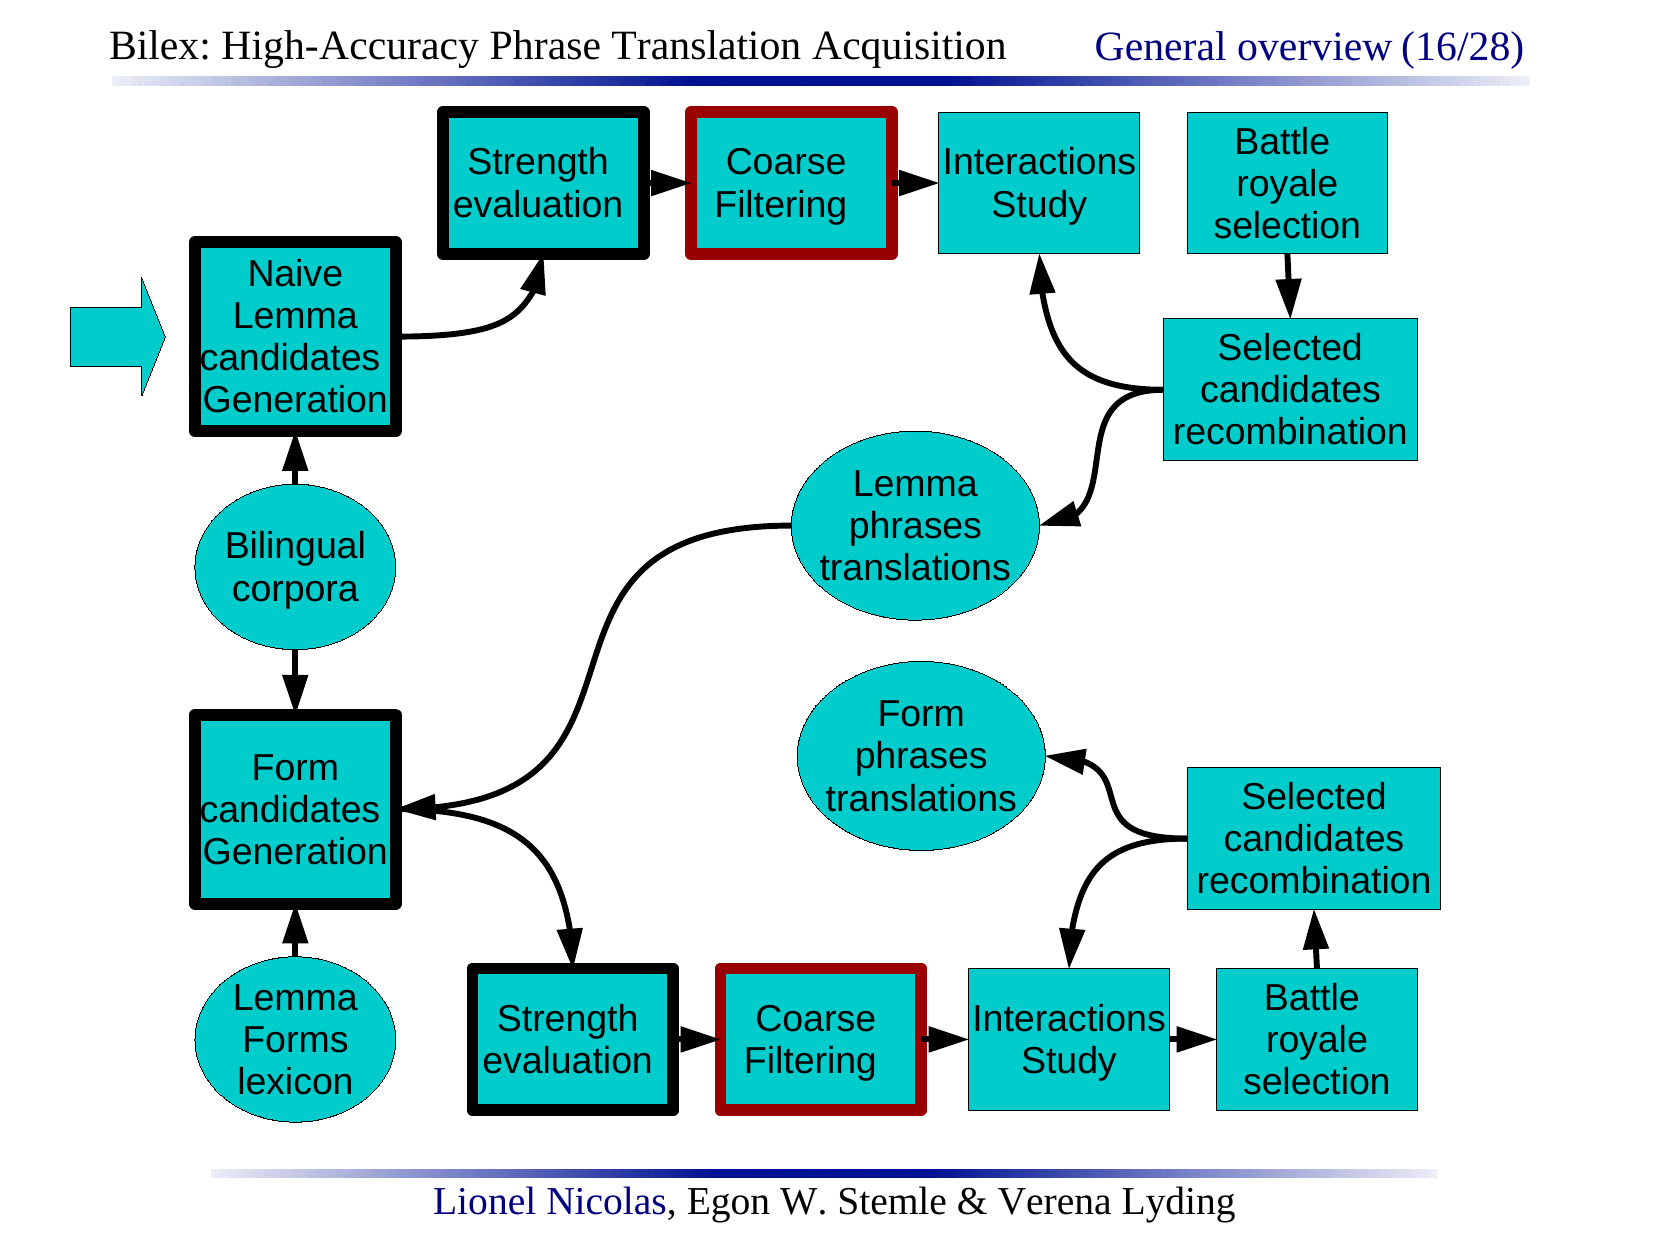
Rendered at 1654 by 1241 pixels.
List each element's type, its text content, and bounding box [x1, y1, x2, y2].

text_box Form candidates Generation [194, 714, 396, 904]
text_box Lemma phrases translations [791, 431, 1040, 621]
text_box Battle royale selection [1187, 112, 1388, 254]
text_box Lemma Forms lexicon [194, 956, 396, 1123]
text_box Coarse Filtering [690, 112, 892, 254]
text_box Naive Lemma candidates Generation [194, 242, 396, 432]
picture [211, 1169, 1437, 1178]
text_box Interactions Study [938, 112, 1140, 254]
text_box Form phrases translations [797, 661, 1046, 851]
text_box Bilingual corpora [194, 484, 396, 650]
text_box Interactions Study [968, 968, 1170, 1111]
text_box Selected candidates recombination [1163, 318, 1418, 461]
text_box Coarse Filtering [720, 968, 922, 1111]
text_box Strength evaluation [472, 968, 674, 1111]
text_box General overview [1079, 15, 1409, 82]
text_box Battle royale selection [1216, 968, 1418, 1111]
text_box Strength evaluation [442, 112, 644, 254]
text_box Selected candidates recombination [1187, 767, 1441, 910]
picture [112, 76, 1530, 86]
text_box [70, 277, 166, 396]
